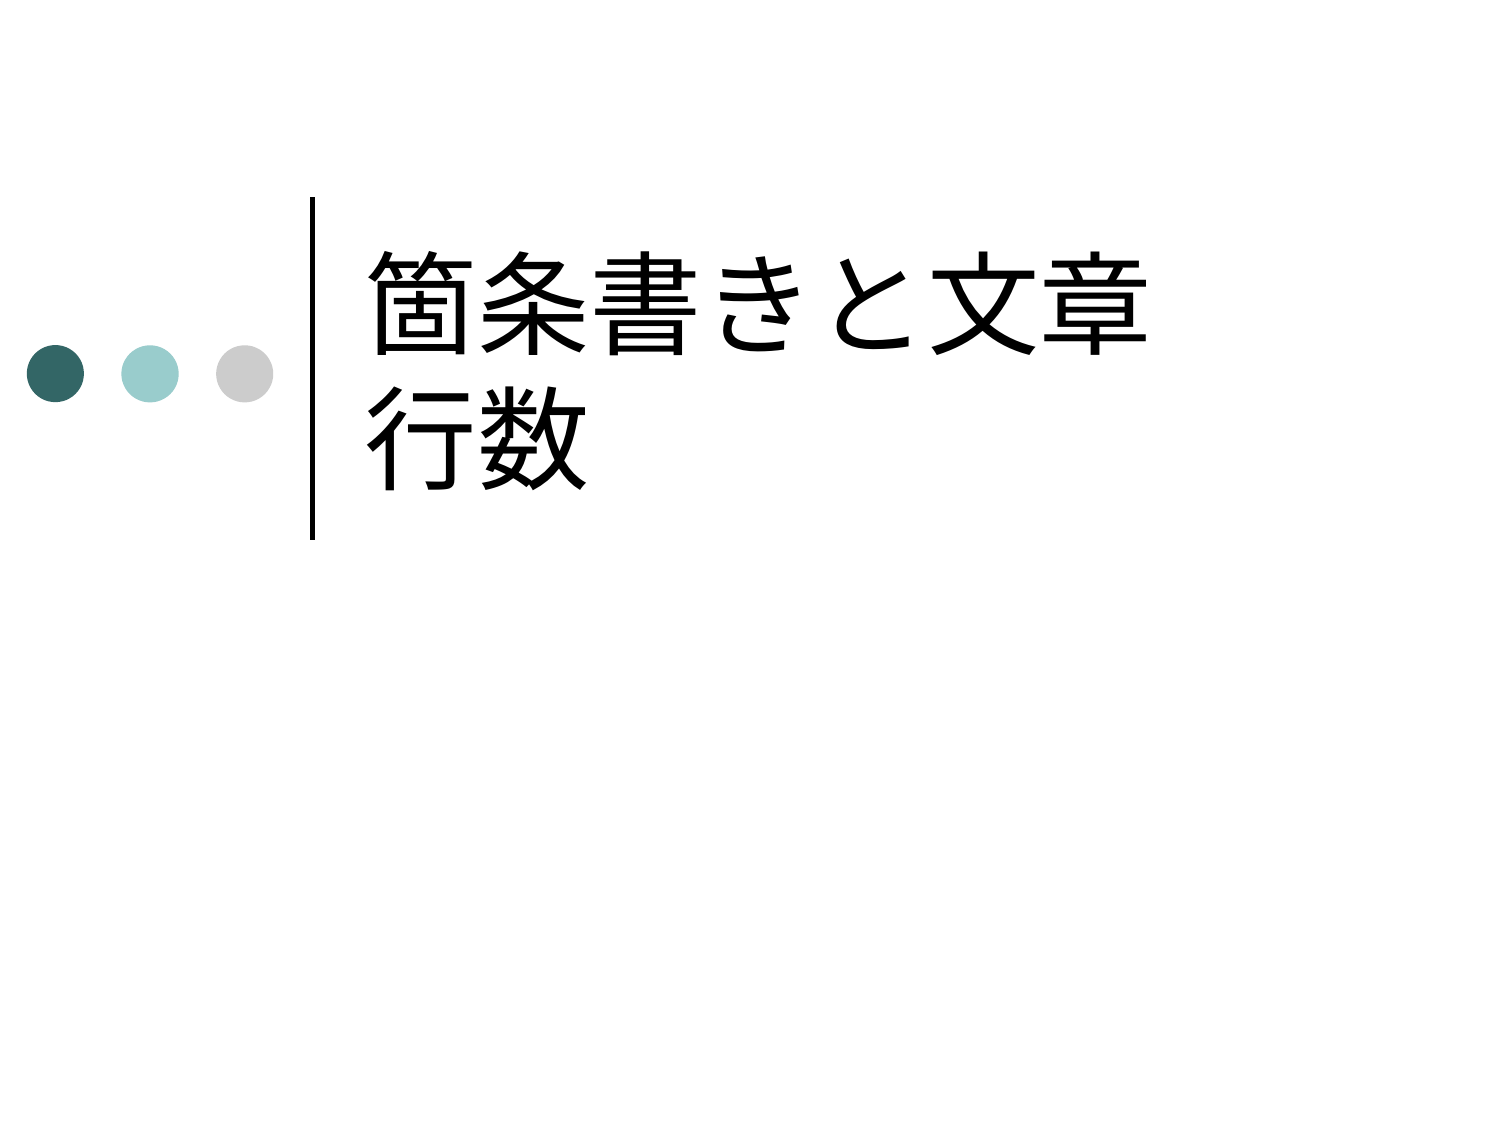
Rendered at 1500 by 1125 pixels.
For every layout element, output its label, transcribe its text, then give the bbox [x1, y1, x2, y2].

title 箇条書きと文章 行数 [349, 224, 1413, 513]
